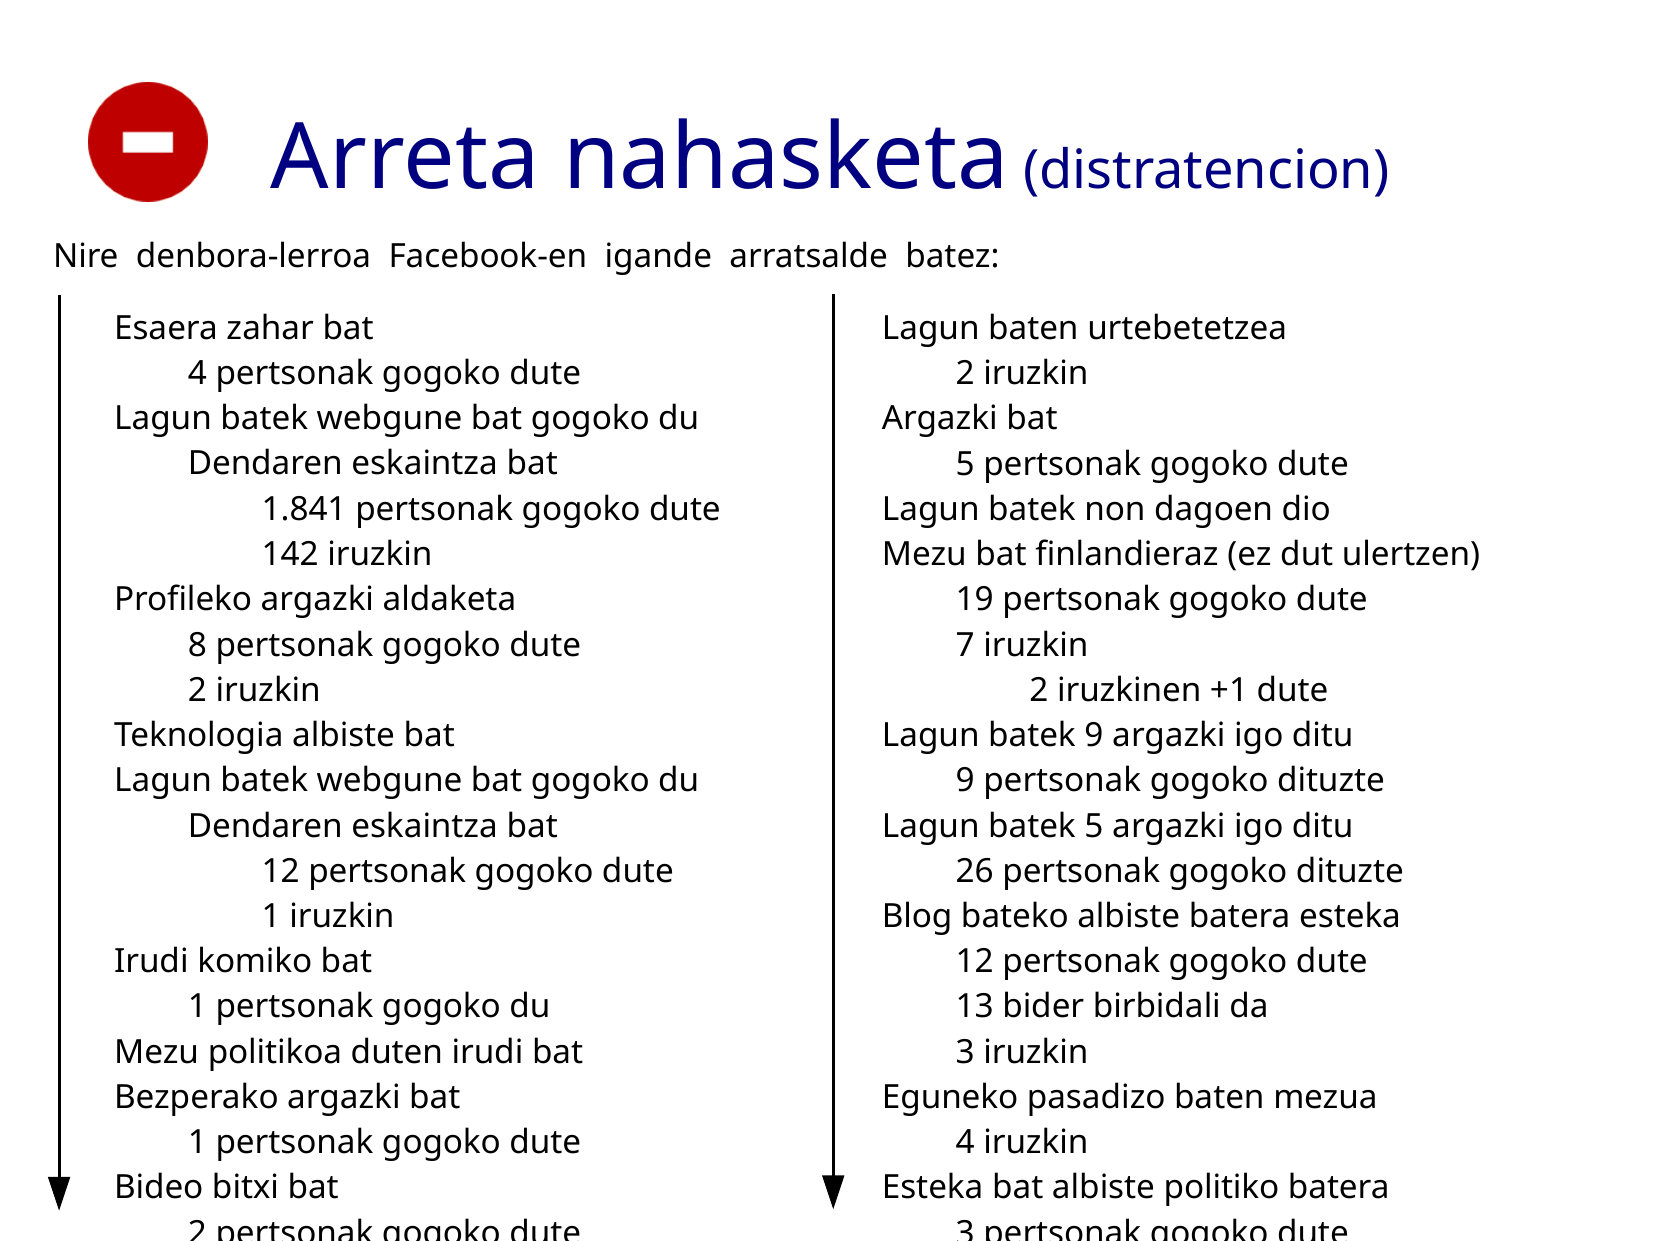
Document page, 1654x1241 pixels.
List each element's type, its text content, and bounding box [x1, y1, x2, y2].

picture [88, 82, 208, 202]
text_box Lagun baten urtebetetzea 2 iruzkin Argazki bat 5 pertsonak gogoko dute Lagun batek non dagoen dio Mezu bat finlandieraz (ez dut ulertzen) 19 pertsonak gogoko dute 7 iruzkin 2 iruzkinen +1 dute Lagun batek 9 argazki igo ditu 9 pertsonak gogoko dituzte Lagun batek 5 argazki igo ditu 26 pertsonak gogoko dituzte Blog bateko albiste batera esteka 12 pertsonak gogoko dute 13 bider birbidali da 3 iruzkin Eguneko pasadizo baten mezua 4 iruzkin Esteka bat albiste politiko batera 3 pertsonak gogoko dute [867, 296, 1615, 1241]
text_box Arreta nahasketa (distratencion) [256, 83, 1598, 207]
text_box Esaera zahar bat 4 pertsonak gogoko dute Lagun batek webgune bat gogoko du Dendaren eskaintza bat 1.841 pertsonak gogoko dute 142 iruzkin Profileko argazki aldaketa 8 pertsonak gogoko dute 2 iruzkin Teknologia albiste bat Lagun batek webgune bat gogoko du Dendaren eskaintza bat 12 pertsonak gogoko dute 1 iruzkin Irudi komiko bat 1 pertsonak gogoko du Mezu politikoa duten irudi bat Bezperako argazki bat 1 pertsonak gogoko dute Bideo bitxi bat 2 pertsonak gogoko dute [99, 296, 768, 1215]
text_box Nire denbora-lerroa Facebook-en igande arratsalde batez: [38, 224, 1172, 283]
